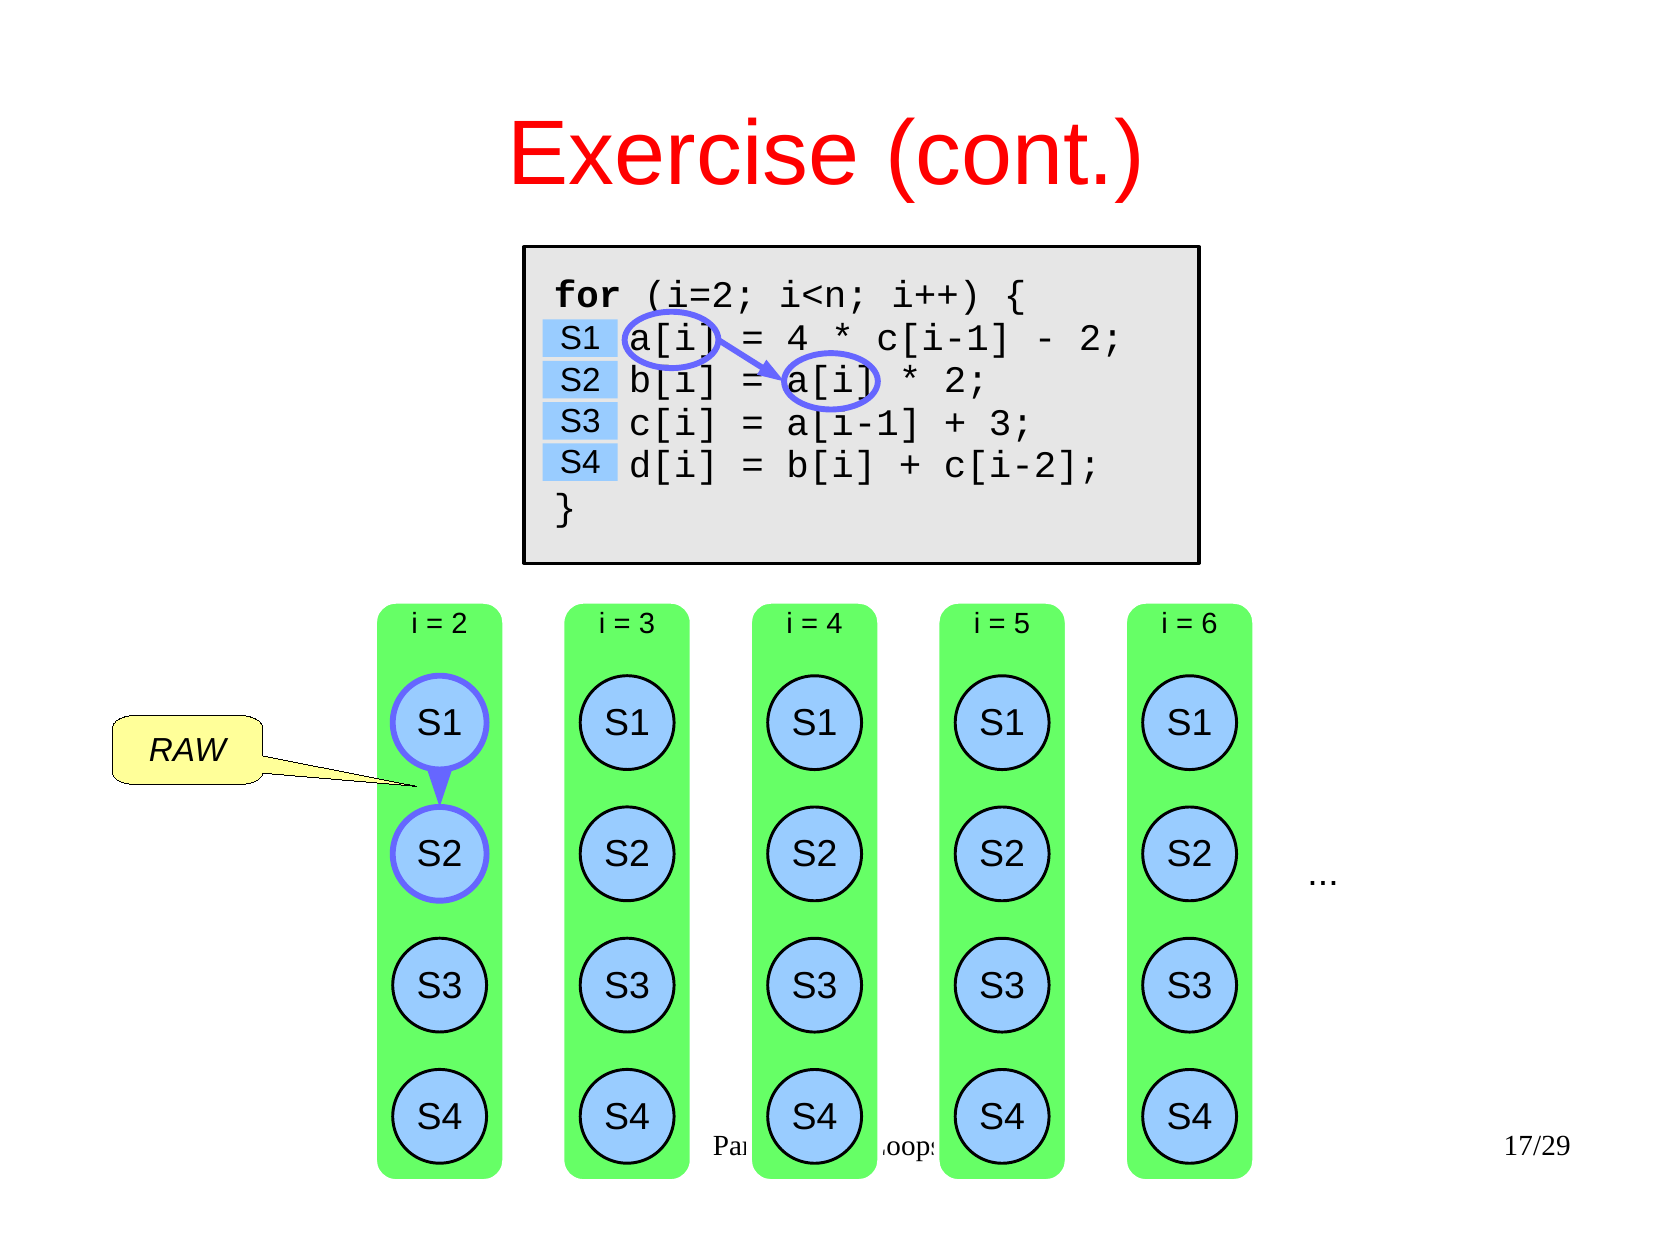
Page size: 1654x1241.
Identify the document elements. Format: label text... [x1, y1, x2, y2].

text_box S3 [542, 402, 618, 440]
text_box S4 [542, 443, 618, 481]
text_box S1 [767, 675, 862, 770]
text_box i = 5 [936, 600, 1068, 1183]
text_box S4 [767, 1069, 862, 1164]
text_box S1 [542, 319, 618, 357]
text_box S2 [392, 806, 487, 901]
text_box S1 [955, 675, 1050, 770]
text_box S2 [767, 806, 862, 901]
title Exercise (cont.) [82, 49, 1571, 257]
text_box S1 [1142, 675, 1237, 770]
text_box S2 [580, 806, 675, 901]
text_box S3 [1142, 938, 1237, 1033]
text_box i = 3 [561, 600, 693, 1183]
text_box S2 [955, 806, 1050, 901]
text_box S1 [580, 675, 675, 770]
text_box i = 6 [1123, 600, 1256, 1183]
text_box S2 [542, 360, 618, 399]
text_box S2 [1142, 806, 1237, 901]
text_box S3 [955, 938, 1050, 1033]
text_box S3 [767, 938, 862, 1033]
text_box S3 [392, 938, 487, 1032]
text_box i = 2 [373, 600, 506, 1183]
text_box S4 [955, 1069, 1050, 1164]
text_box ... [1292, 844, 1368, 902]
text_box S1 [392, 675, 487, 768]
text_box for (i=2; i<n; i++) { a[i] = 4 * c[i-1] - 2; b[i] = a[i] * 2; c[i] = a[i-1] + 3; d[i] = b[i] + c[i-2]; } [523, 246, 1199, 564]
text_box S4 [580, 1069, 675, 1164]
text_box RAW [112, 715, 417, 787]
text_box S4 [392, 1069, 487, 1164]
text_box i = 4 [748, 600, 881, 1183]
text_box S4 [1142, 1069, 1237, 1164]
text_box S3 [580, 938, 675, 1032]
